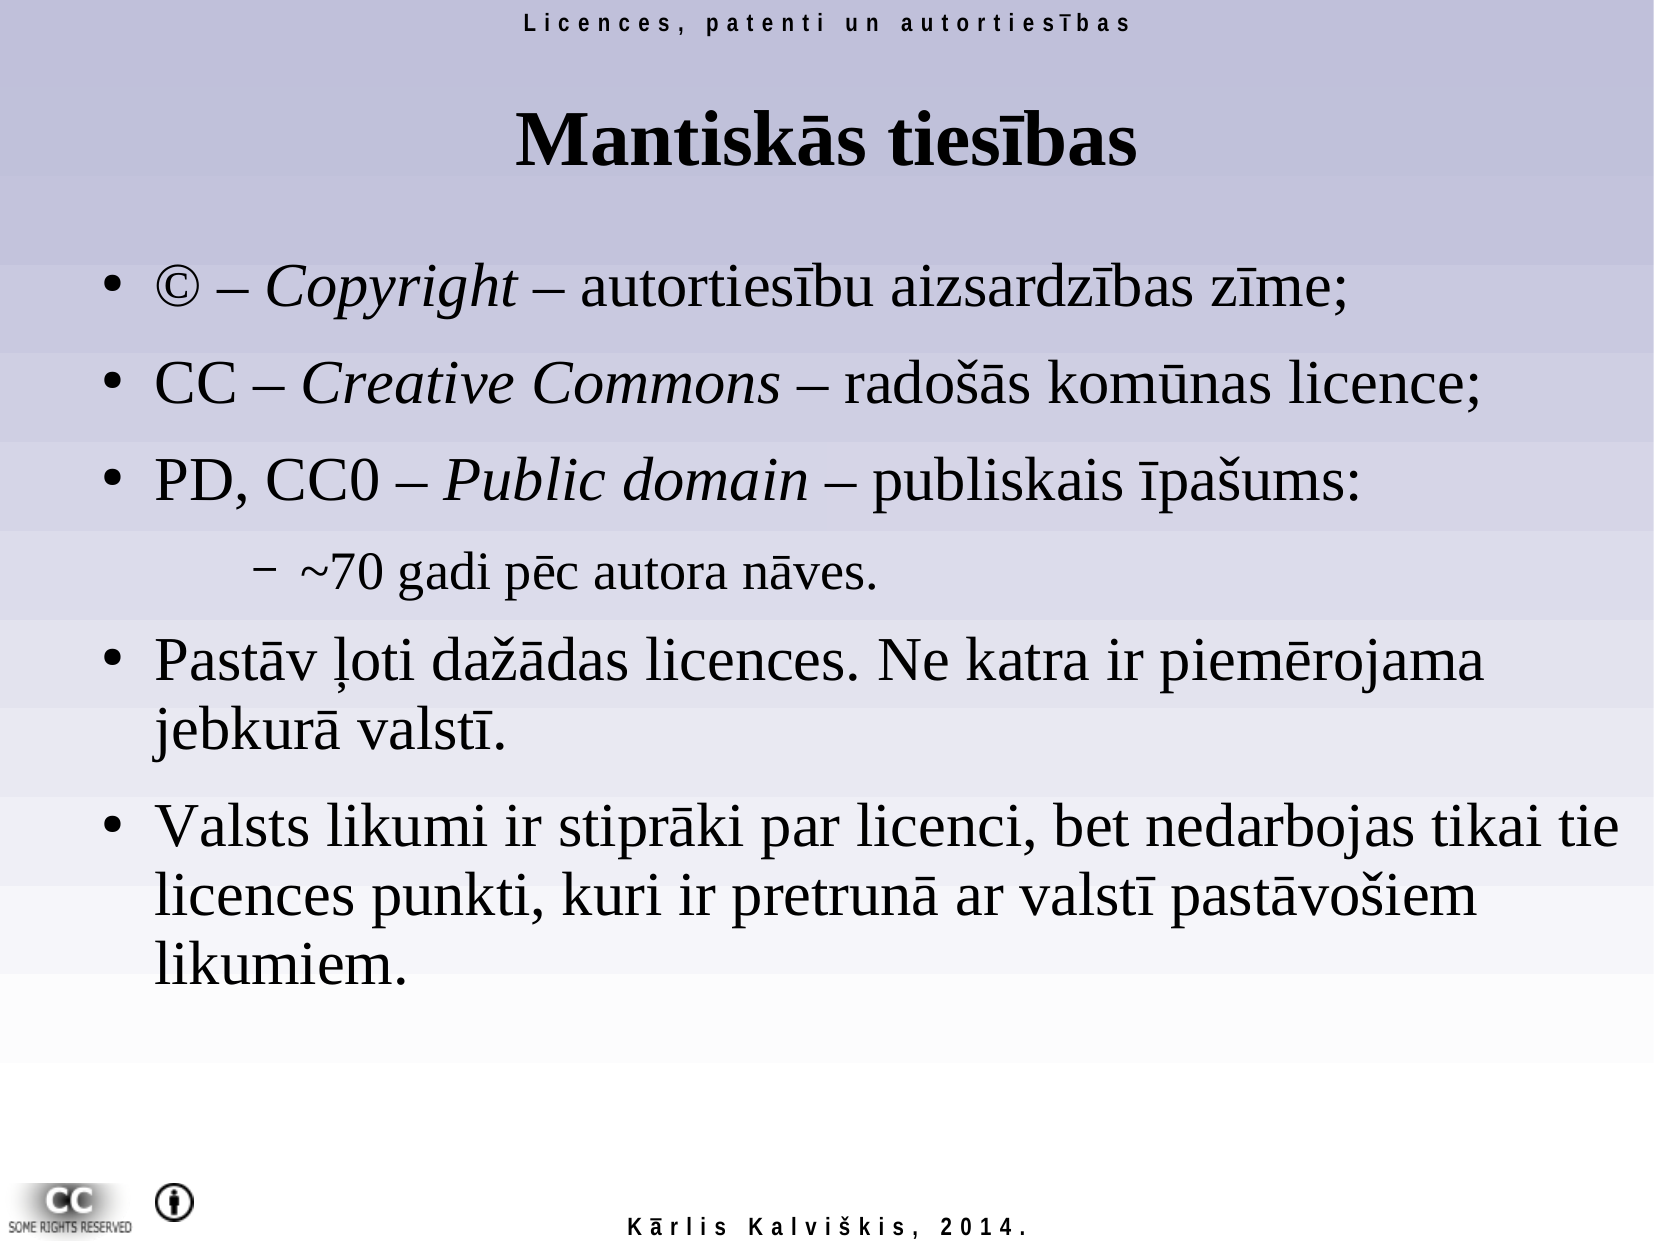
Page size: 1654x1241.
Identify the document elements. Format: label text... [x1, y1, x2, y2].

picture [0, 0, 1654, 36]
title Mantiskās tiesības [0, 36, 1654, 241]
list © – Copyright – autortiesību aizsardzības zīme; CC – Creative Commons – radošās komūnas licence; PD, CC0 – Public domain – publiskais īpašums: ~70 gadi pēc autora nāves. Pastāv ļoti dažādas licences. Ne katra ir piemērojama jebkurā valstī. Valsts likumi ir stiprāki par licenci, bet nedarbojas tikai tie licences punkti, kuri ir pretrunā ar valstī pastāvošiem likumiem. [17, 250, 1632, 1206]
picture [0, 241, 1654, 1241]
